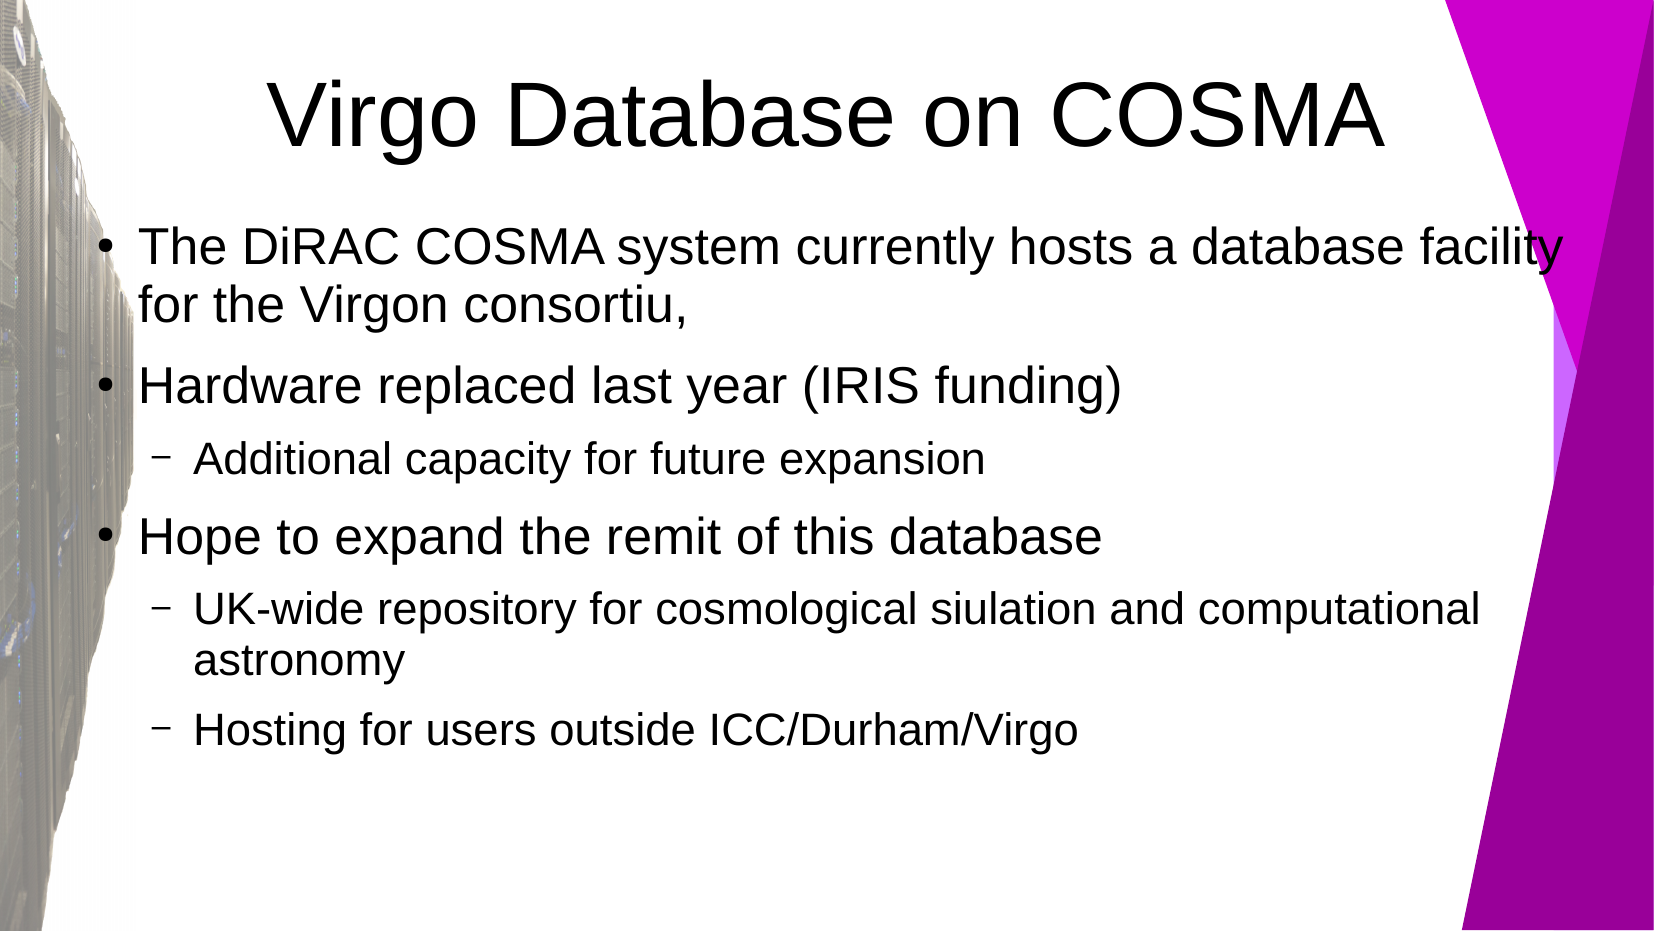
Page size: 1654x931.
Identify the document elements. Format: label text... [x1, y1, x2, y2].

picture [0, 0, 137, 931]
title Virgo Database on COSMA [82, 37, 1571, 193]
list The DiRAC COSMA system currently hosts a database facility for the Virgon consortiu, Hardware replaced last year (IRIS funding) Additional capacity for future expansion Hope to expand the remit of this database UK-wide repository for cosmological siulation and computational astronomy Hosting for users outside ICC/Durham/Virgo [82, 217, 1571, 758]
